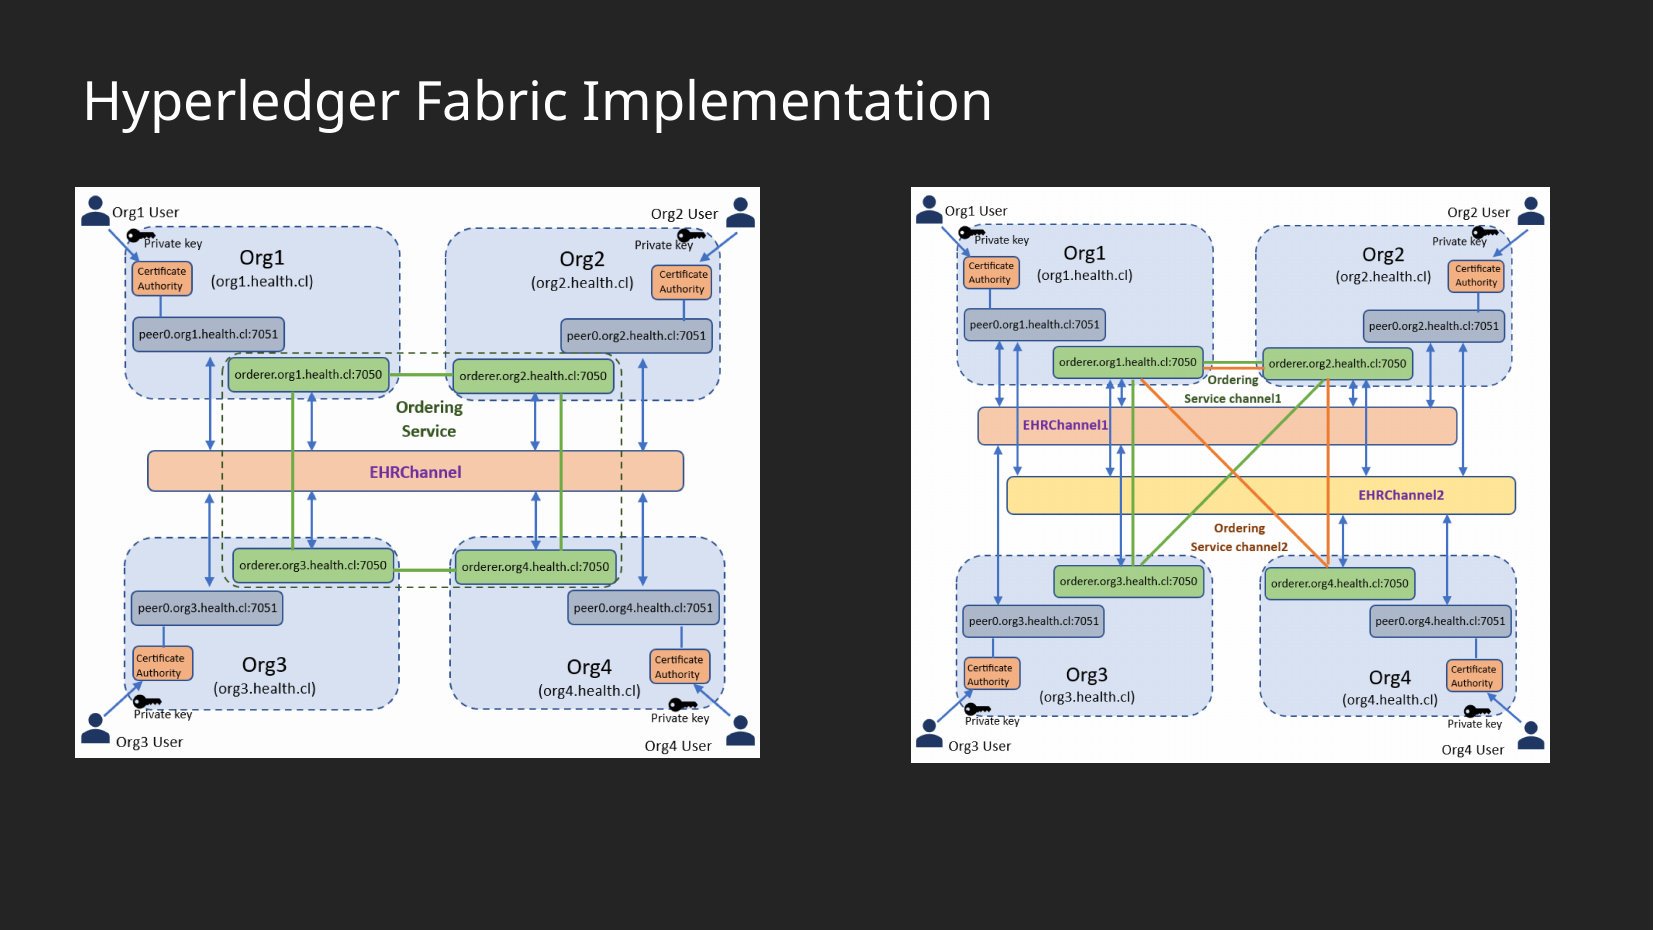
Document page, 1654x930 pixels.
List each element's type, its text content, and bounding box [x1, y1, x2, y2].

picture [911, 187, 1550, 763]
title Hyperledger Fabric Implementation [82, 42, 1571, 156]
picture [75, 187, 760, 758]
